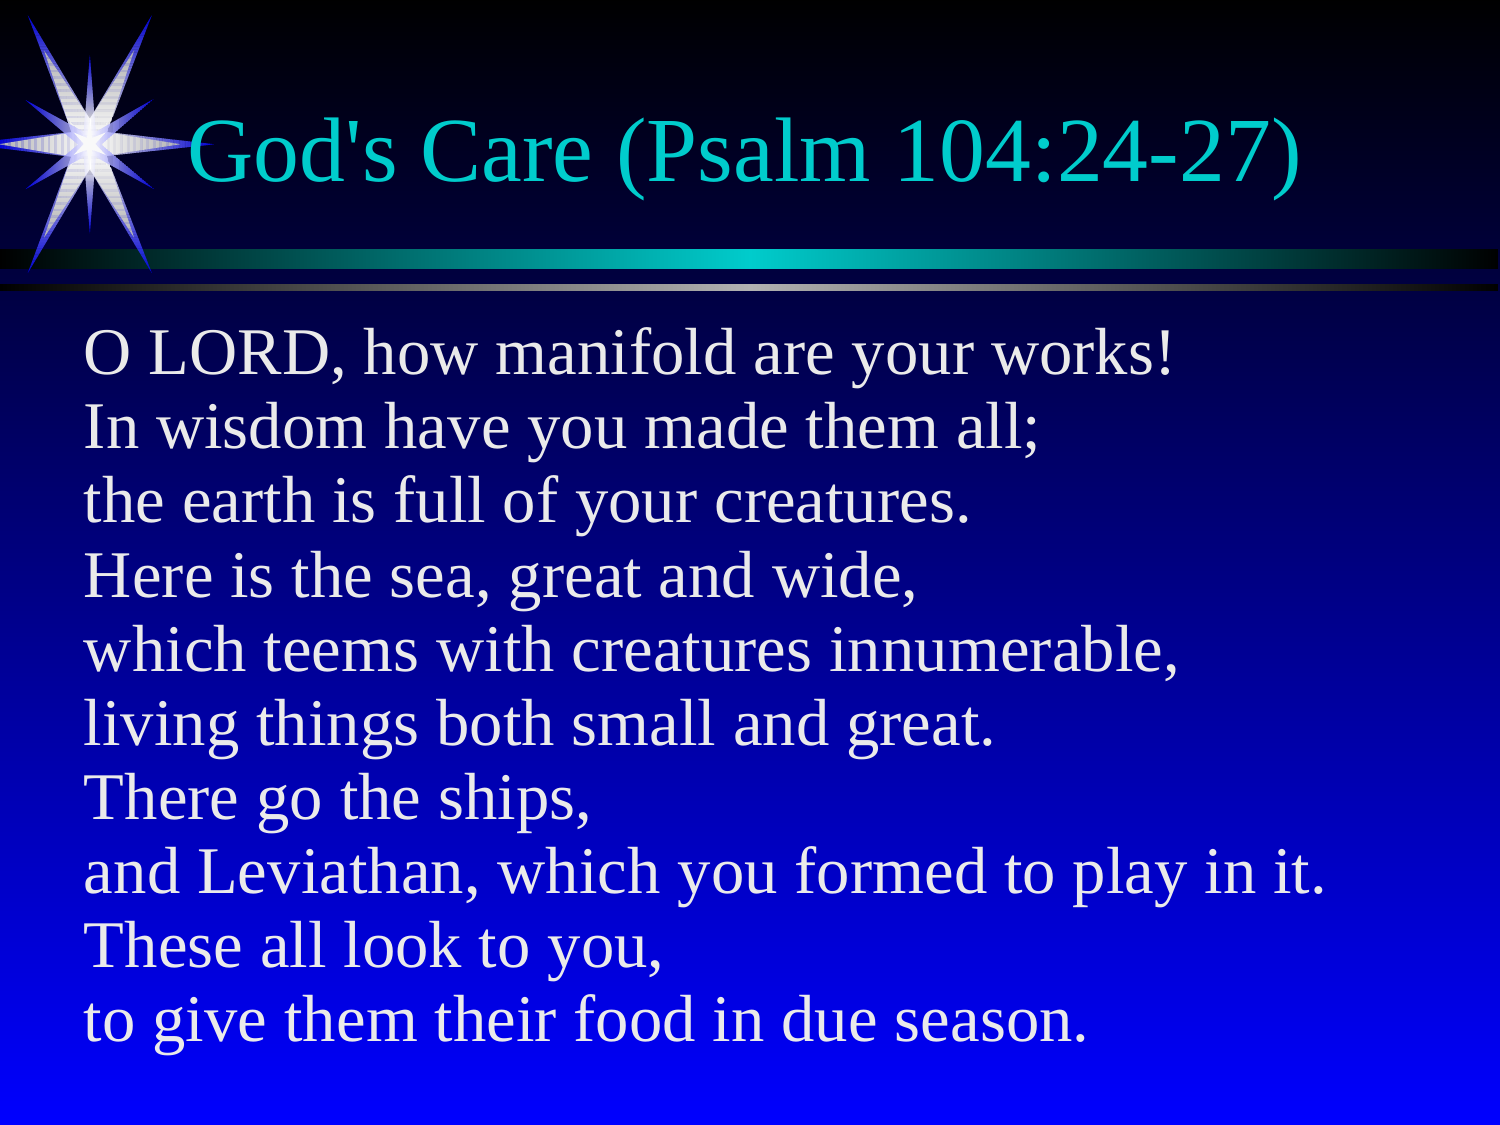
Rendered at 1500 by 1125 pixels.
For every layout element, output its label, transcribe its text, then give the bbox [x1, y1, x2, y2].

title God's Care (Psalm 104:24-27) [187, 56, 1463, 244]
text_box O LORD, how manifold are your works! In wisdom have you made them all; the earth is full of your creatures. Here is the sea, great and wide, which teems with creatures innumerable, living things both small and great. There go the ships, and Leviathan, which you formed to play in it. These all look to you, to give them their food in due season. [69, 307, 1420, 1064]
